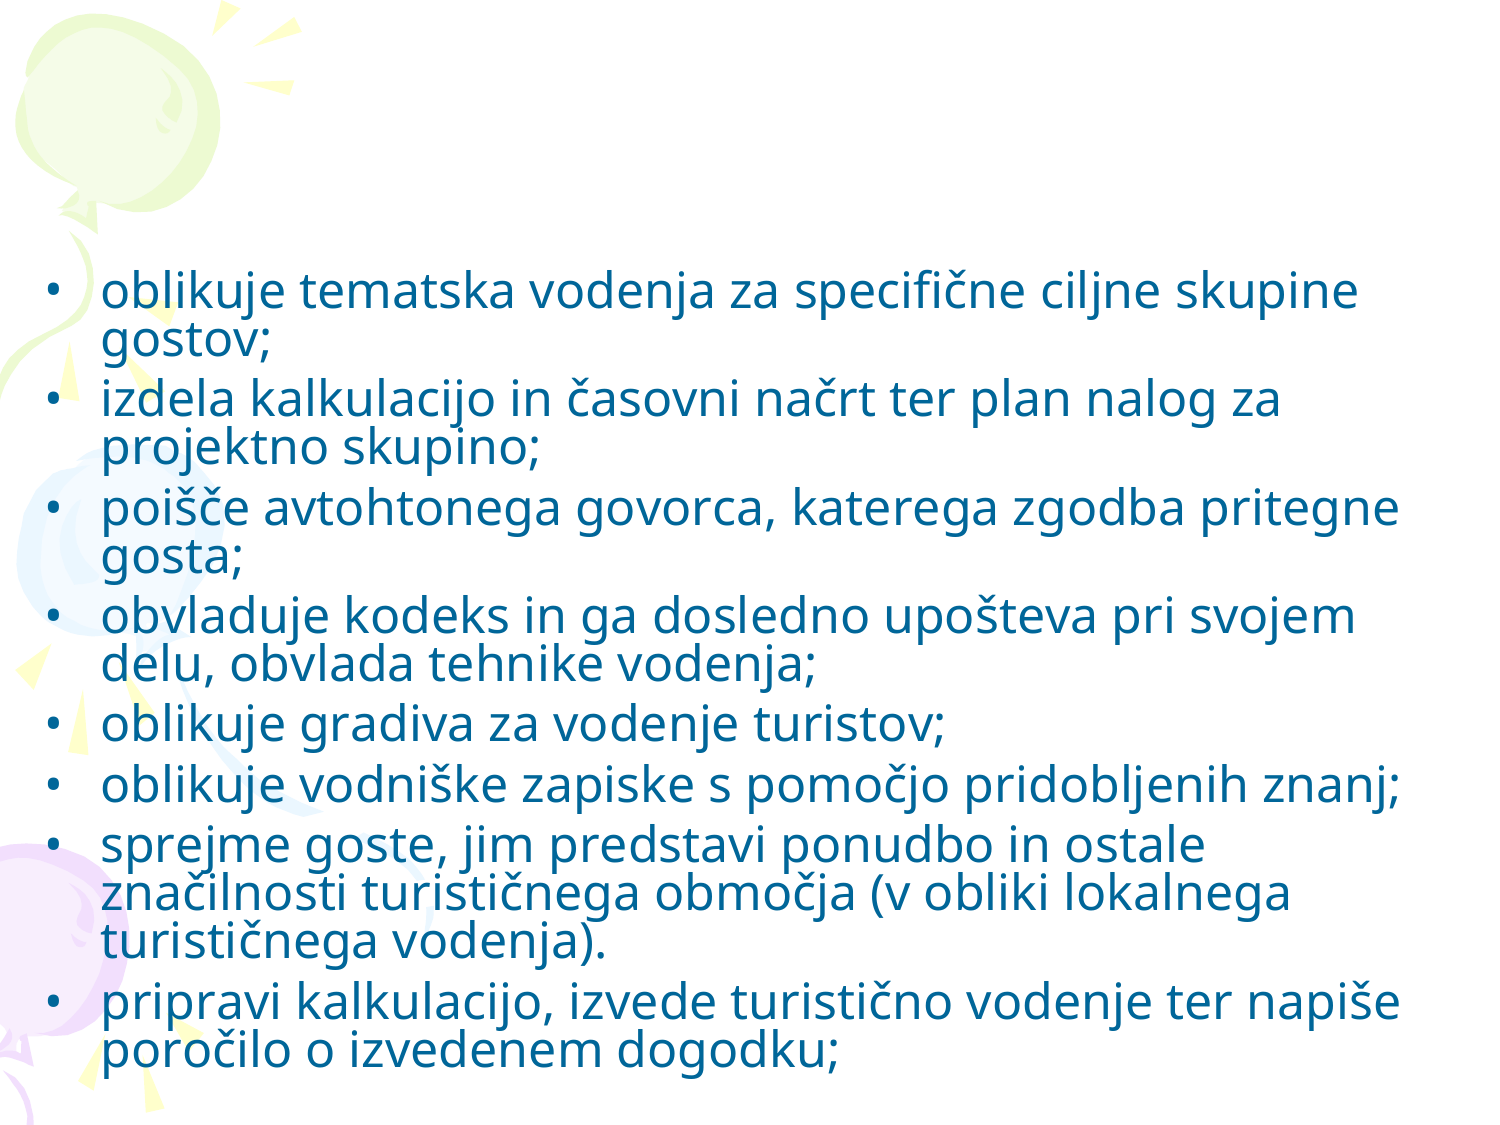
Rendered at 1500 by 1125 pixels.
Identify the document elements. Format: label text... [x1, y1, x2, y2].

list oblikuje tematska vodenja za specifične ciljne skupine gostov; • izdela kalkulacijo in časovni načrt ter plan nalog za projektno skupino; • poišče avtohtonega govorca, katerega zgodba pritegne gosta; • obvladuje kodeks in ga dosledno upošteva pri svojem delu, obvlada tehnike vodenja; • oblikuje gradiva za vodenje turistov; • oblikuje vodniške zapiske s pomočjo pridobljenih znanj; • sprejme goste, jim predstavi ponudbo in ostale značilnosti turističnega območja (v obliki lokalnega turističnega vodenja). • pripravi kalkulacijo, izvede turistično vodenje ter napiše poročilo o izvedenem dogodku; [29, 262, 1471, 994]
